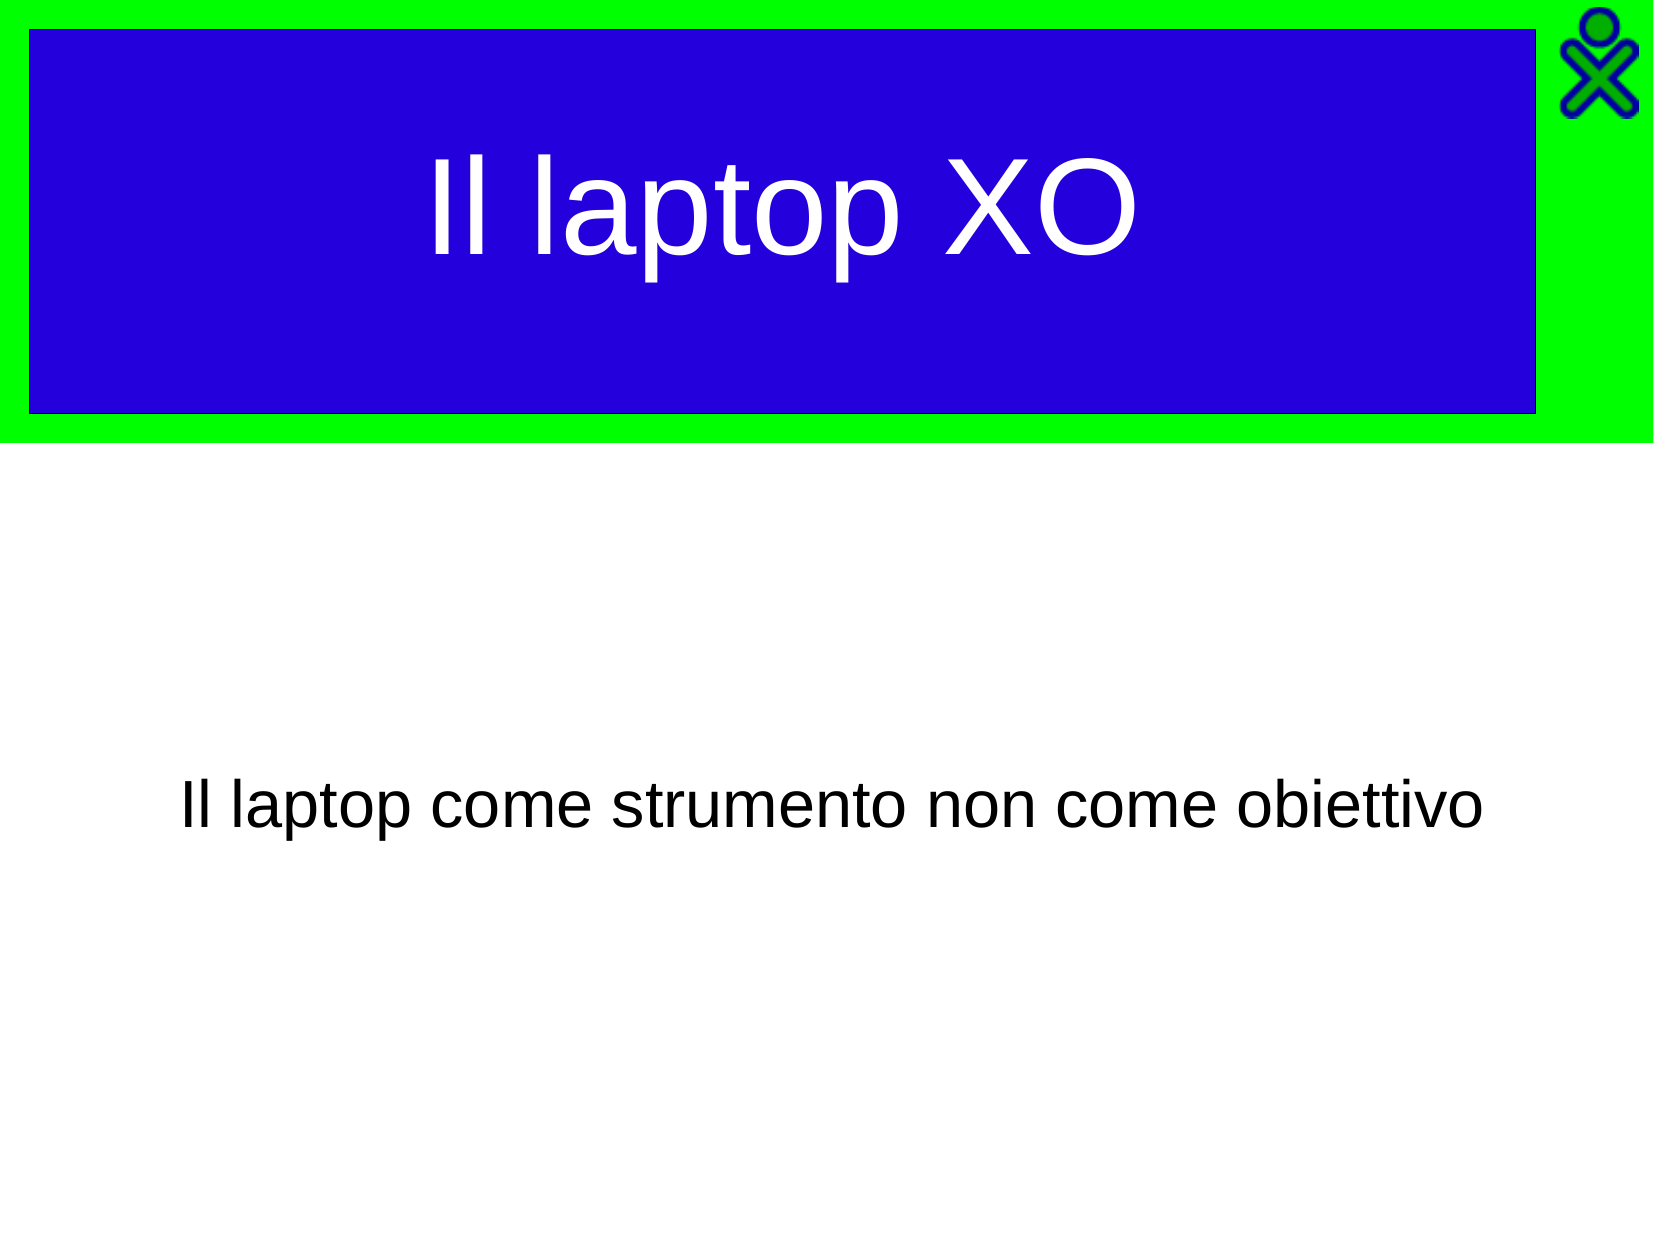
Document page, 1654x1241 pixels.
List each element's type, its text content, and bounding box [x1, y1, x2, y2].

subtitle Il laptop come strumento non come obiettivo [88, 493, 1577, 1115]
title Il laptop XO [59, 7, 1506, 407]
picture [1559, 7, 1639, 119]
